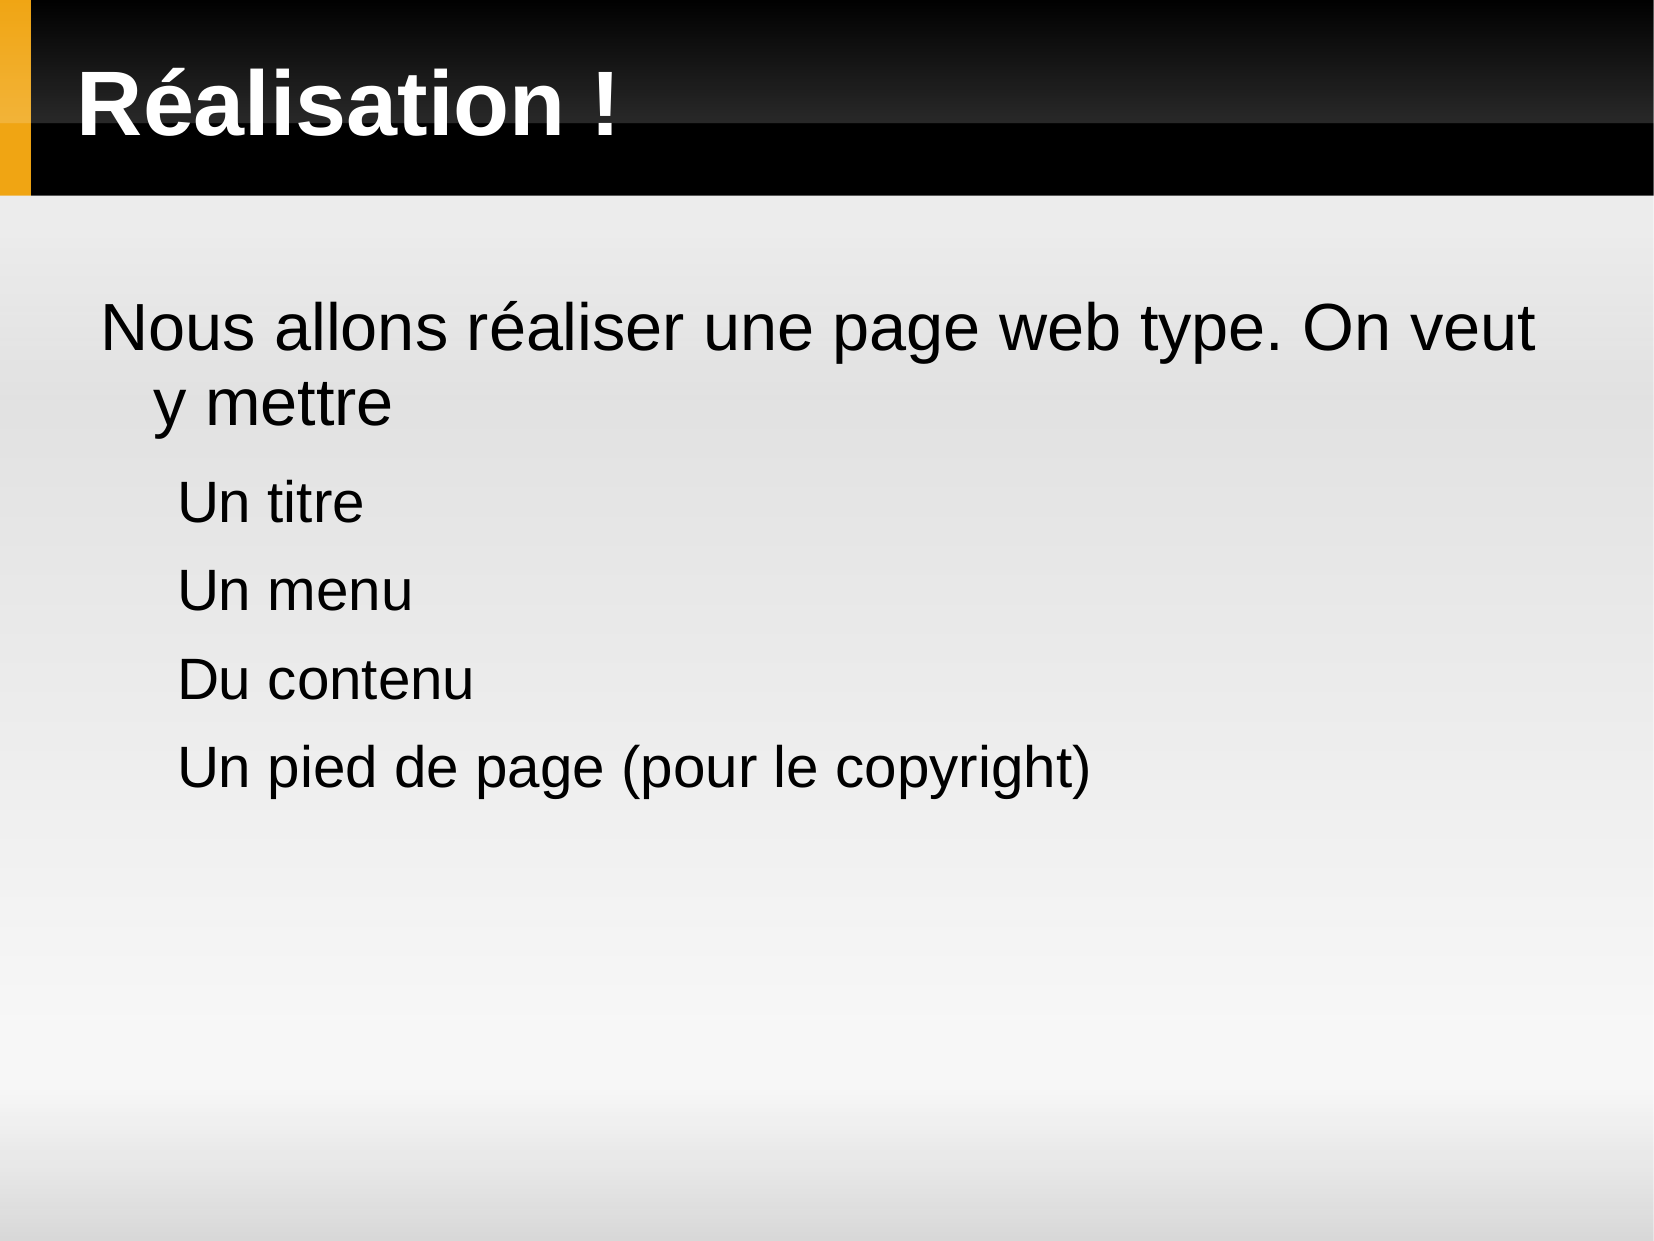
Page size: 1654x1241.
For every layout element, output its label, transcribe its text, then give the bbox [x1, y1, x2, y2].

list Nous allons réaliser une page web type. On veut y mettre Un titre Un menu Du contenu Un pied de page (pour le copyright) [82, 290, 1571, 1123]
picture [0, 0, 1654, 1241]
title Réalisation ! [76, 7, 1565, 200]
